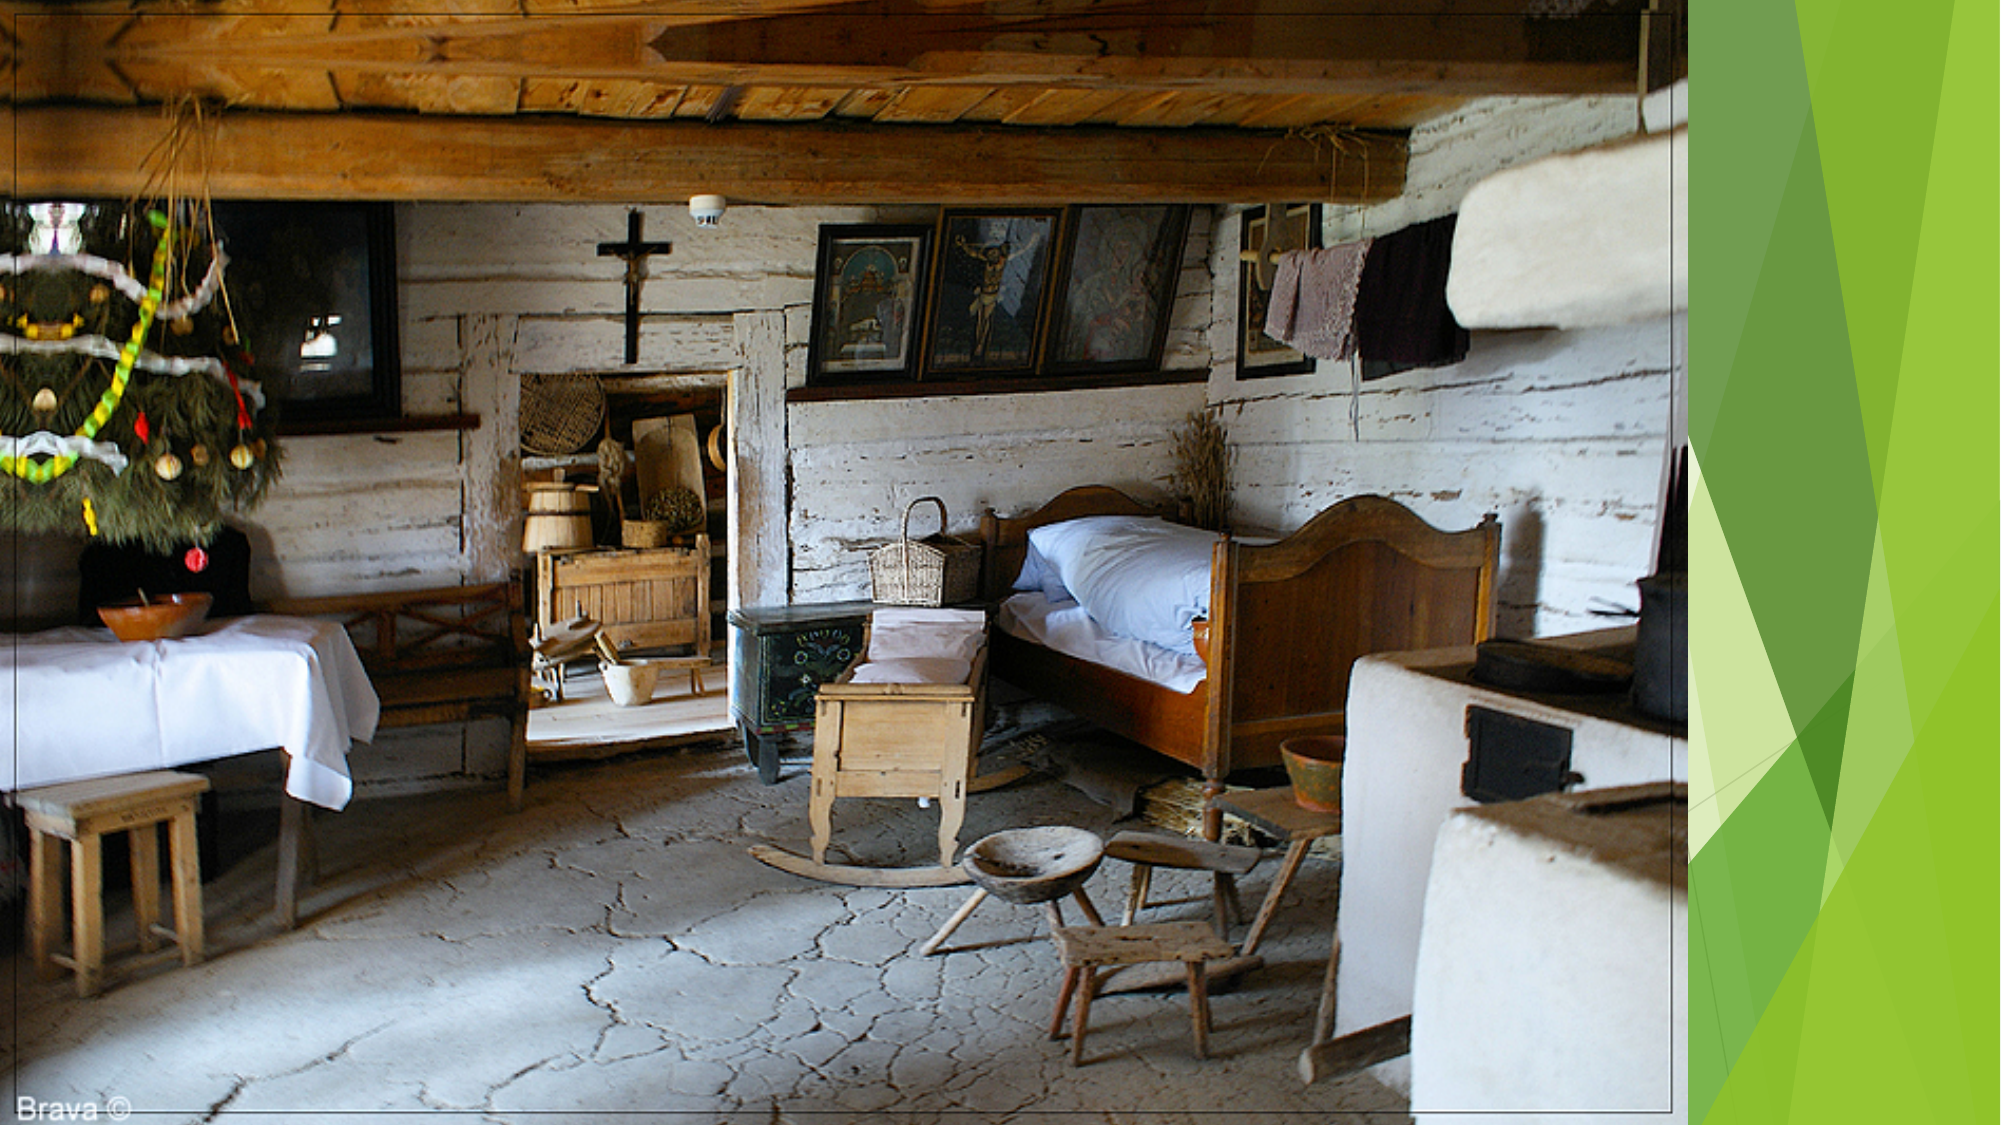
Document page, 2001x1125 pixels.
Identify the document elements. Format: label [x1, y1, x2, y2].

picture [0, 0, 1688, 1125]
